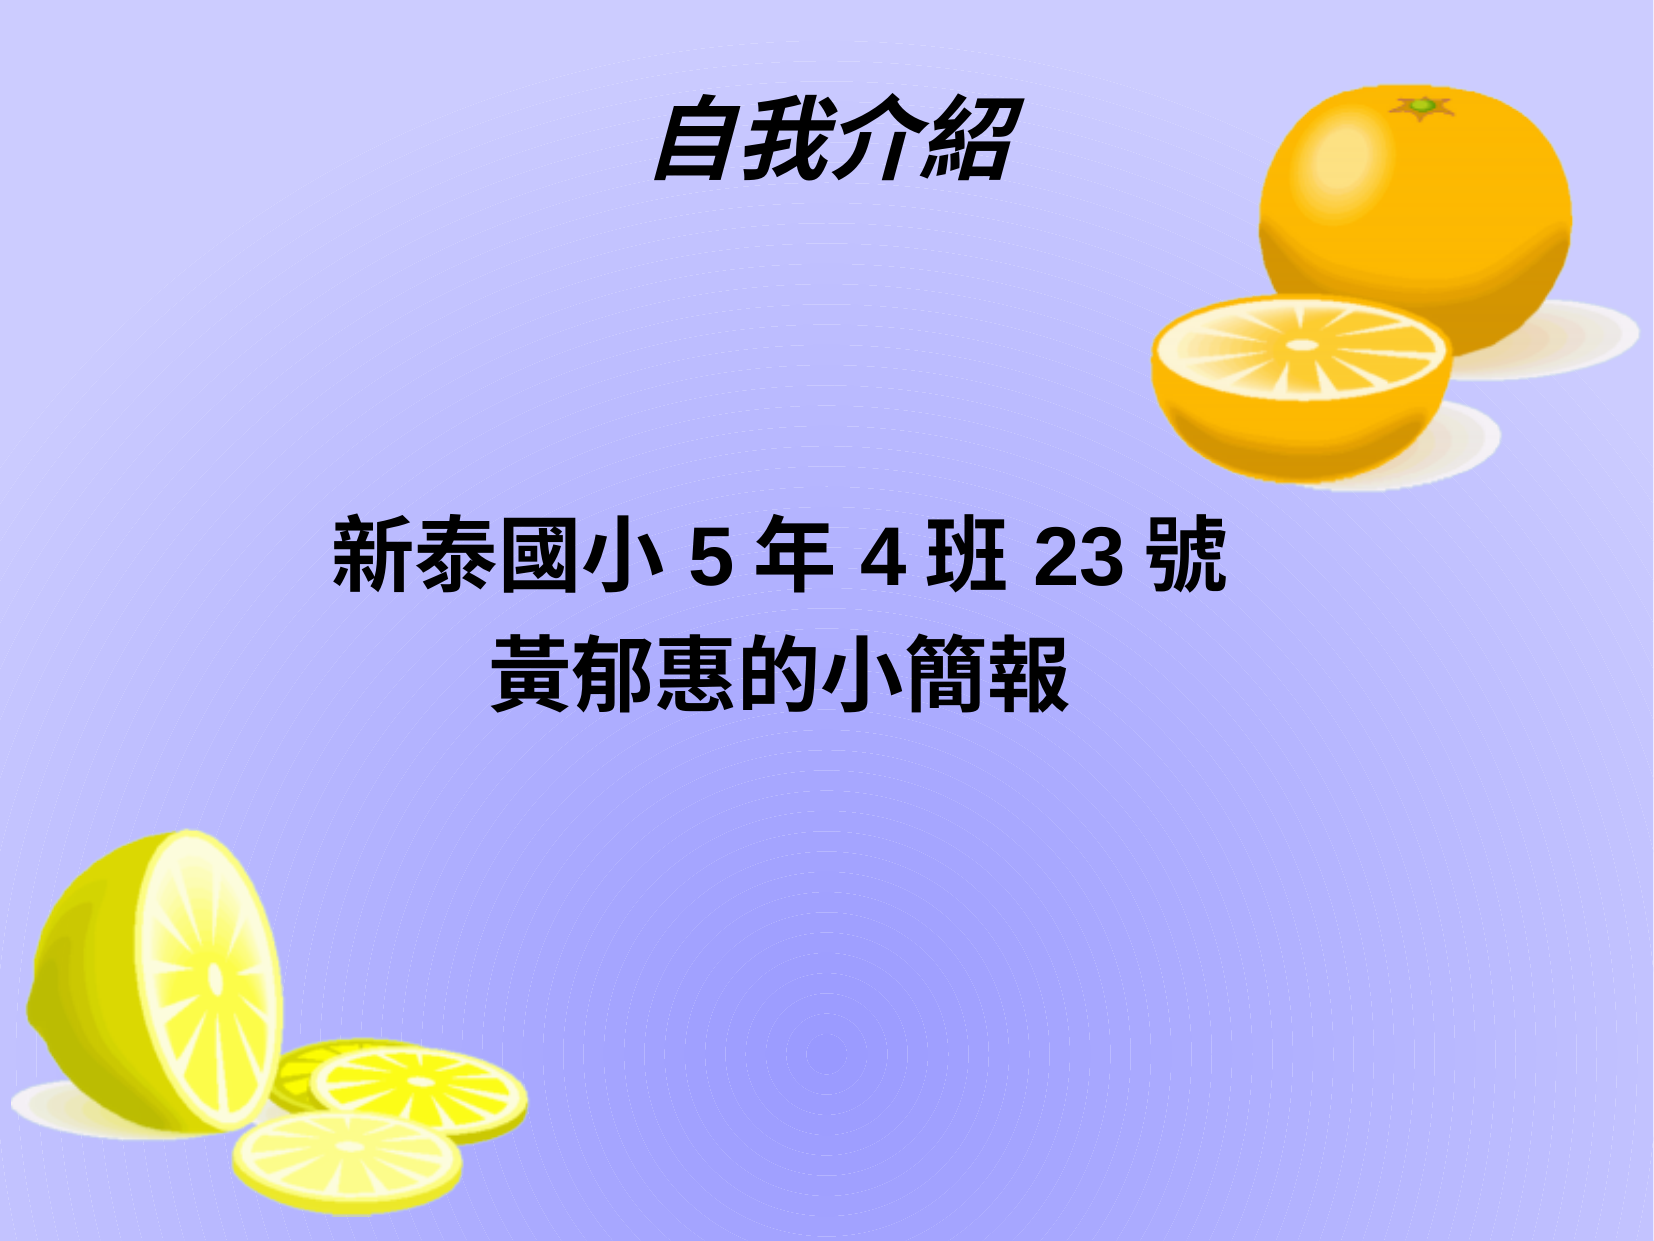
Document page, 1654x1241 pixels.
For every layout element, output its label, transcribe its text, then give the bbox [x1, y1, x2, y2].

title 自我介紹 [82, 29, 1571, 237]
picture [11, 814, 537, 1217]
subtitle 新泰國小5年4班23號 黃郁惠的小簡報 [35, 249, 1524, 969]
picture [1145, 70, 1654, 497]
